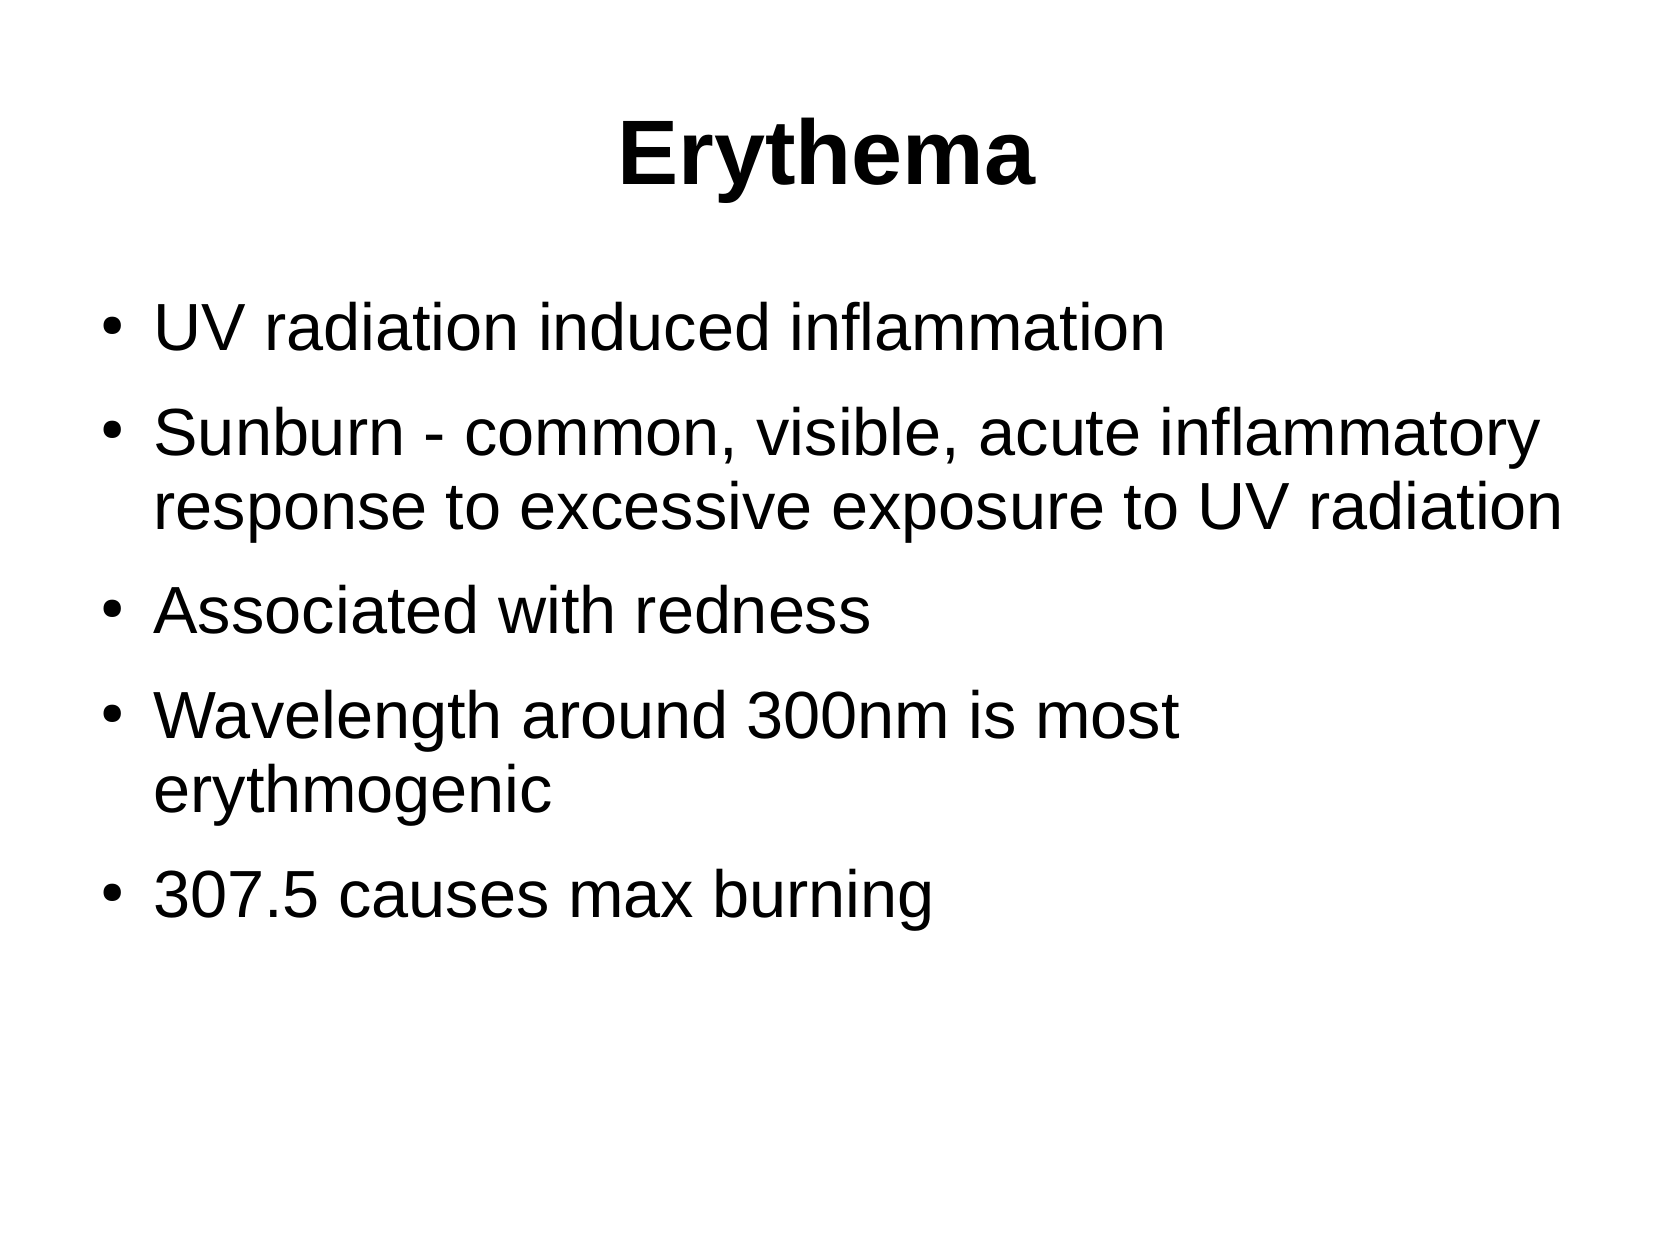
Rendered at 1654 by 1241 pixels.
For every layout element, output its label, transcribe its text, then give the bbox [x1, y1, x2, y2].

list UV radiation induced inflammation Sunburn - common, visible, acute inflammatory response to excessive exposure to UV radiation Associated with redness Wavelength around 300nm is most erythmogenic 307.5 causes max burning [82, 290, 1571, 1109]
title Erythema [82, 49, 1571, 257]
